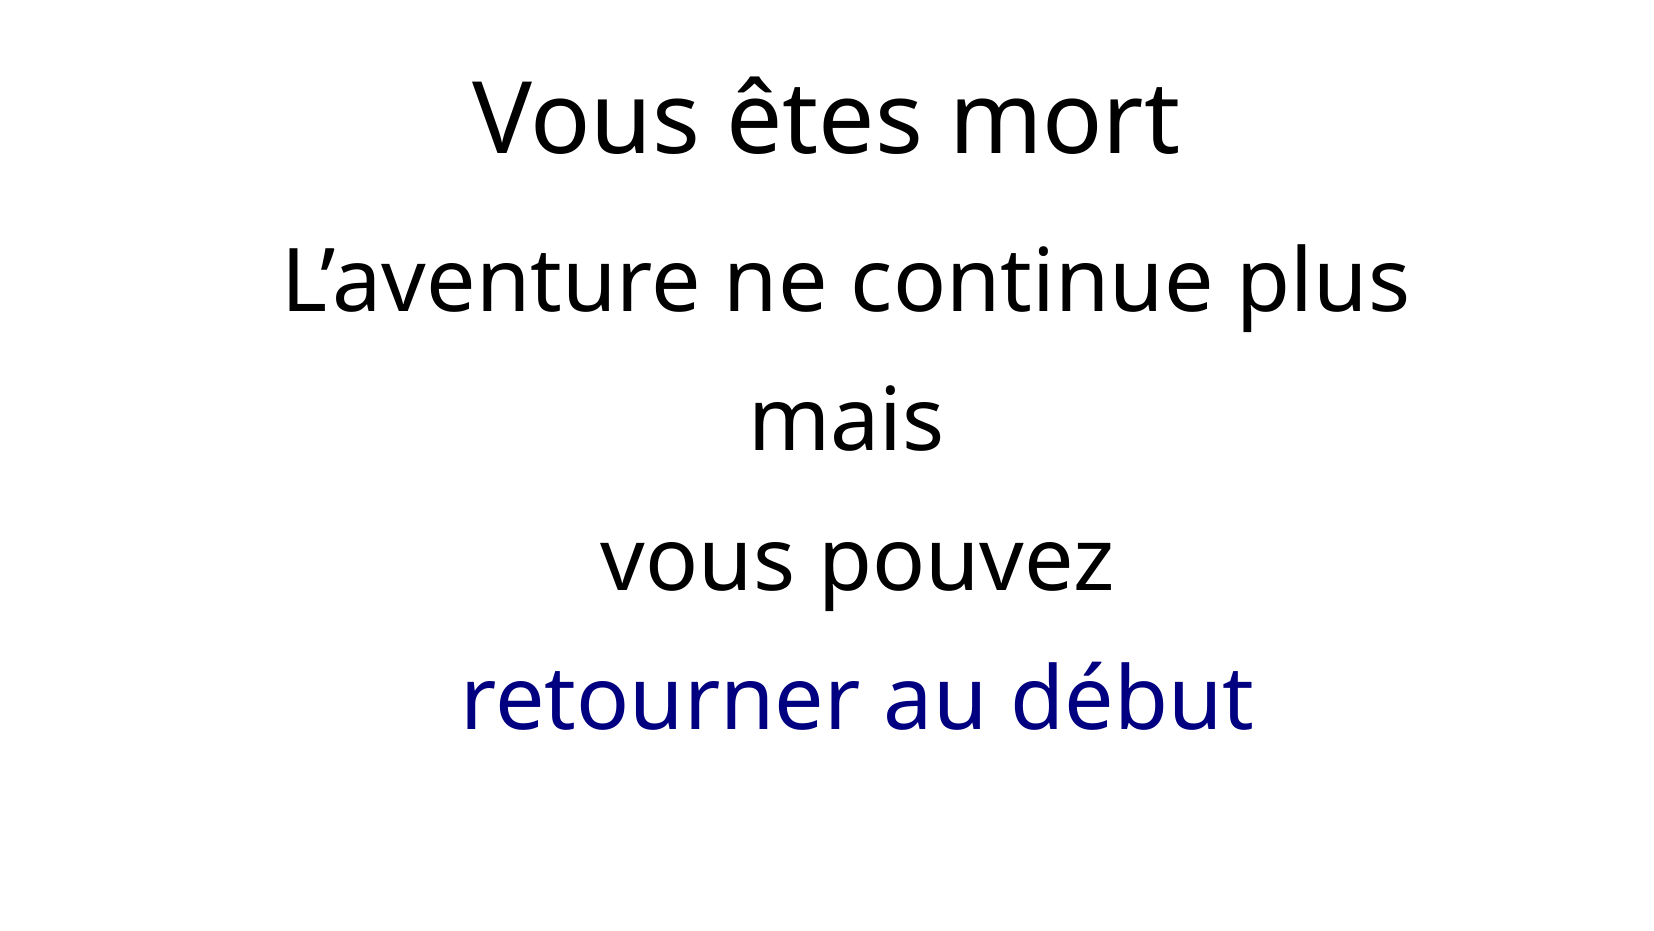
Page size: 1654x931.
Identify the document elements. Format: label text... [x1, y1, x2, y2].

title Vous êtes mort [82, 37, 1571, 193]
list L’aventure ne continue plus mais vous pouvez retourner au début [82, 217, 1571, 758]
